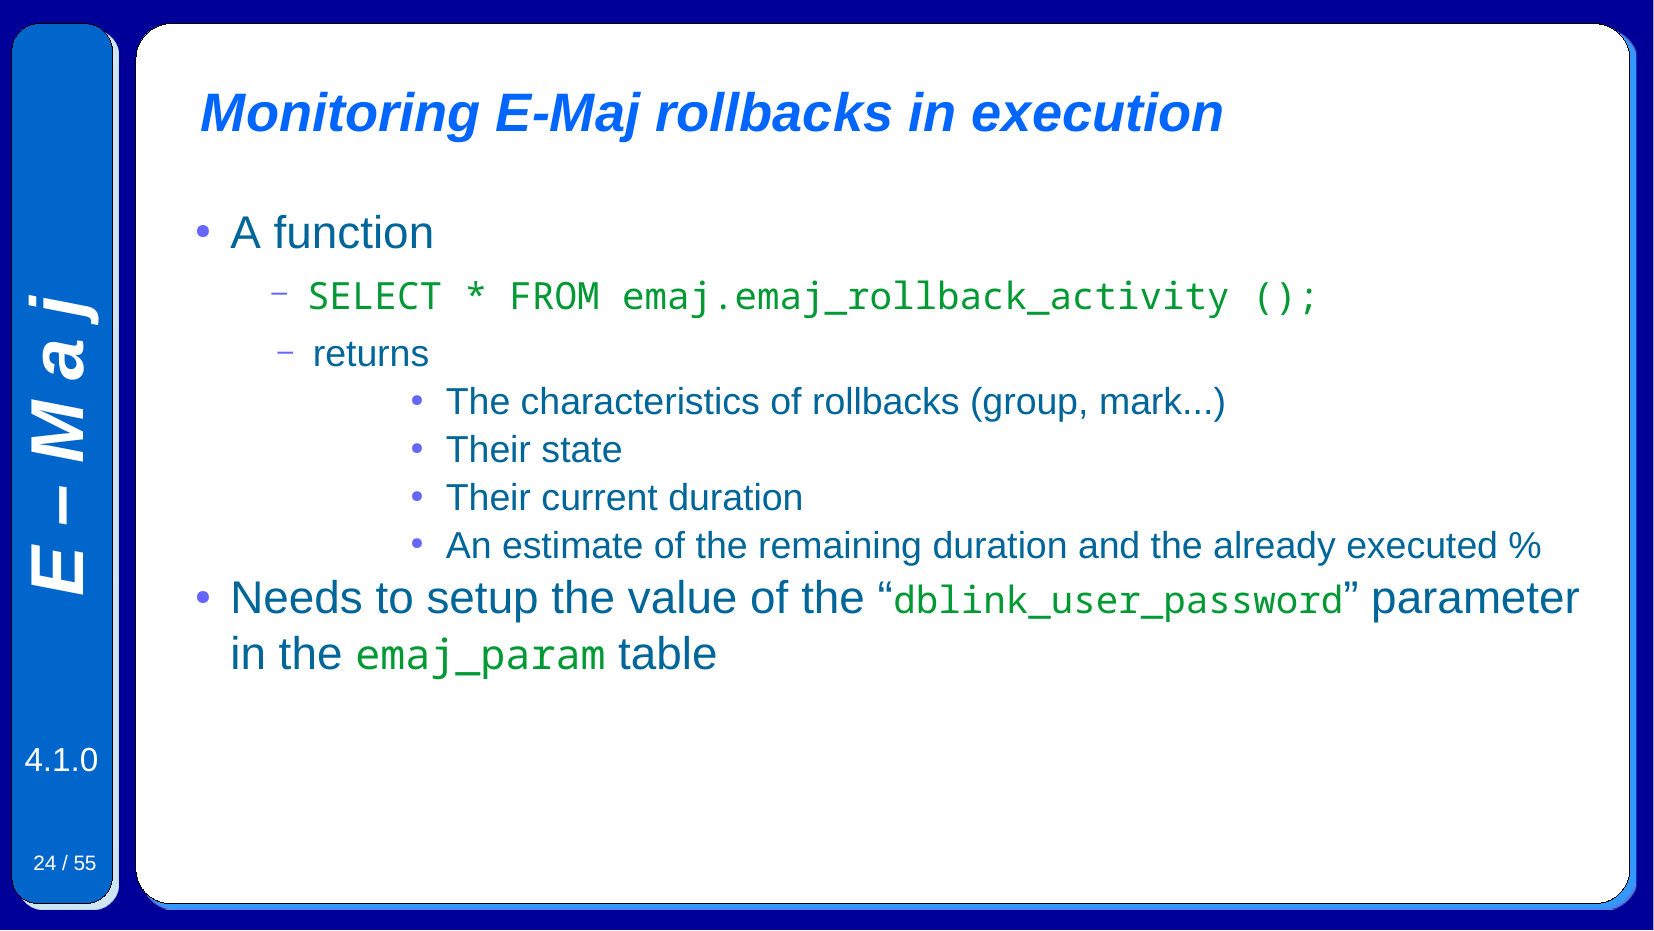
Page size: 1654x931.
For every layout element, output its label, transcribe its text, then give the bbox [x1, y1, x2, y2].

title Monitoring E-Maj rollbacks in execution [200, 34, 1575, 191]
list A function SELECT * FROM emaj.emaj_rollback_activity (); returns The characteristics of rollbacks (group, mark...) Their state Their current duration An estimate of the remaining duration and the already executed % Needs to setup the value of the “dblink_user_password” parameter in the emaj_param table [177, 206, 1587, 827]
